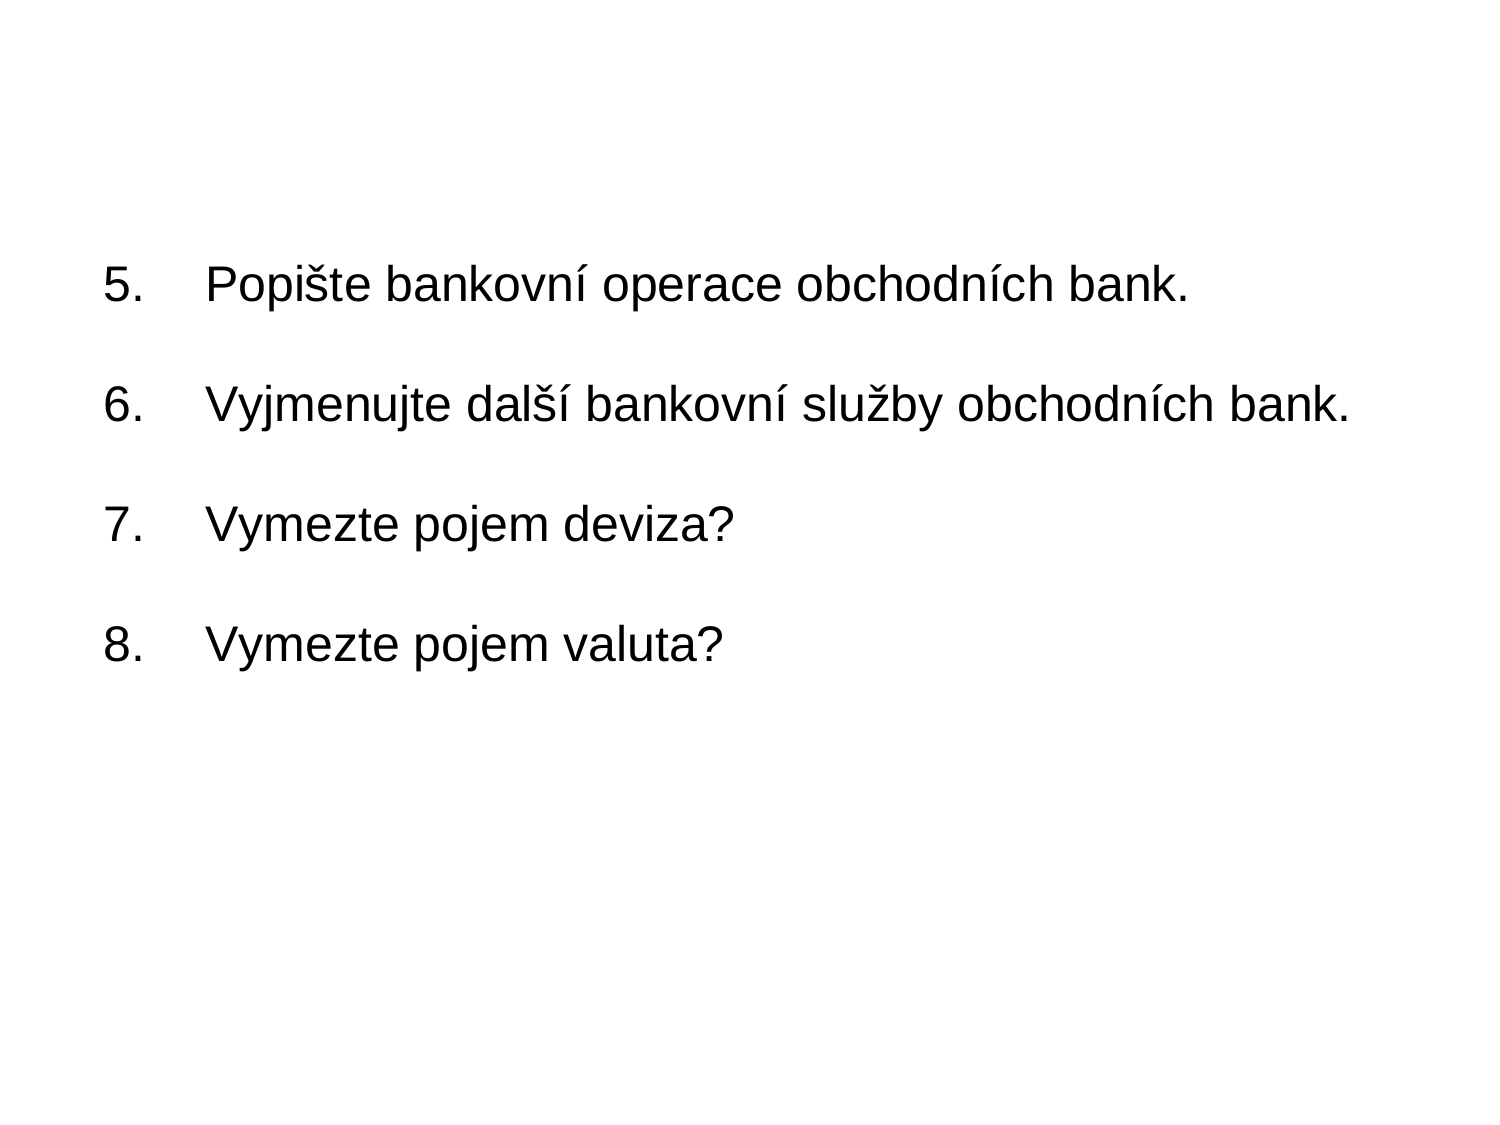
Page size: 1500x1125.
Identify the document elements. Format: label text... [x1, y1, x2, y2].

title Popište bankovní operace obchodních bank. 6. Vyjmenujte další bankovní služby obchodních bank. 7. Vymezte pojem deviza? 8. Vymezte pojem valuta? [88, 243, 1400, 1125]
